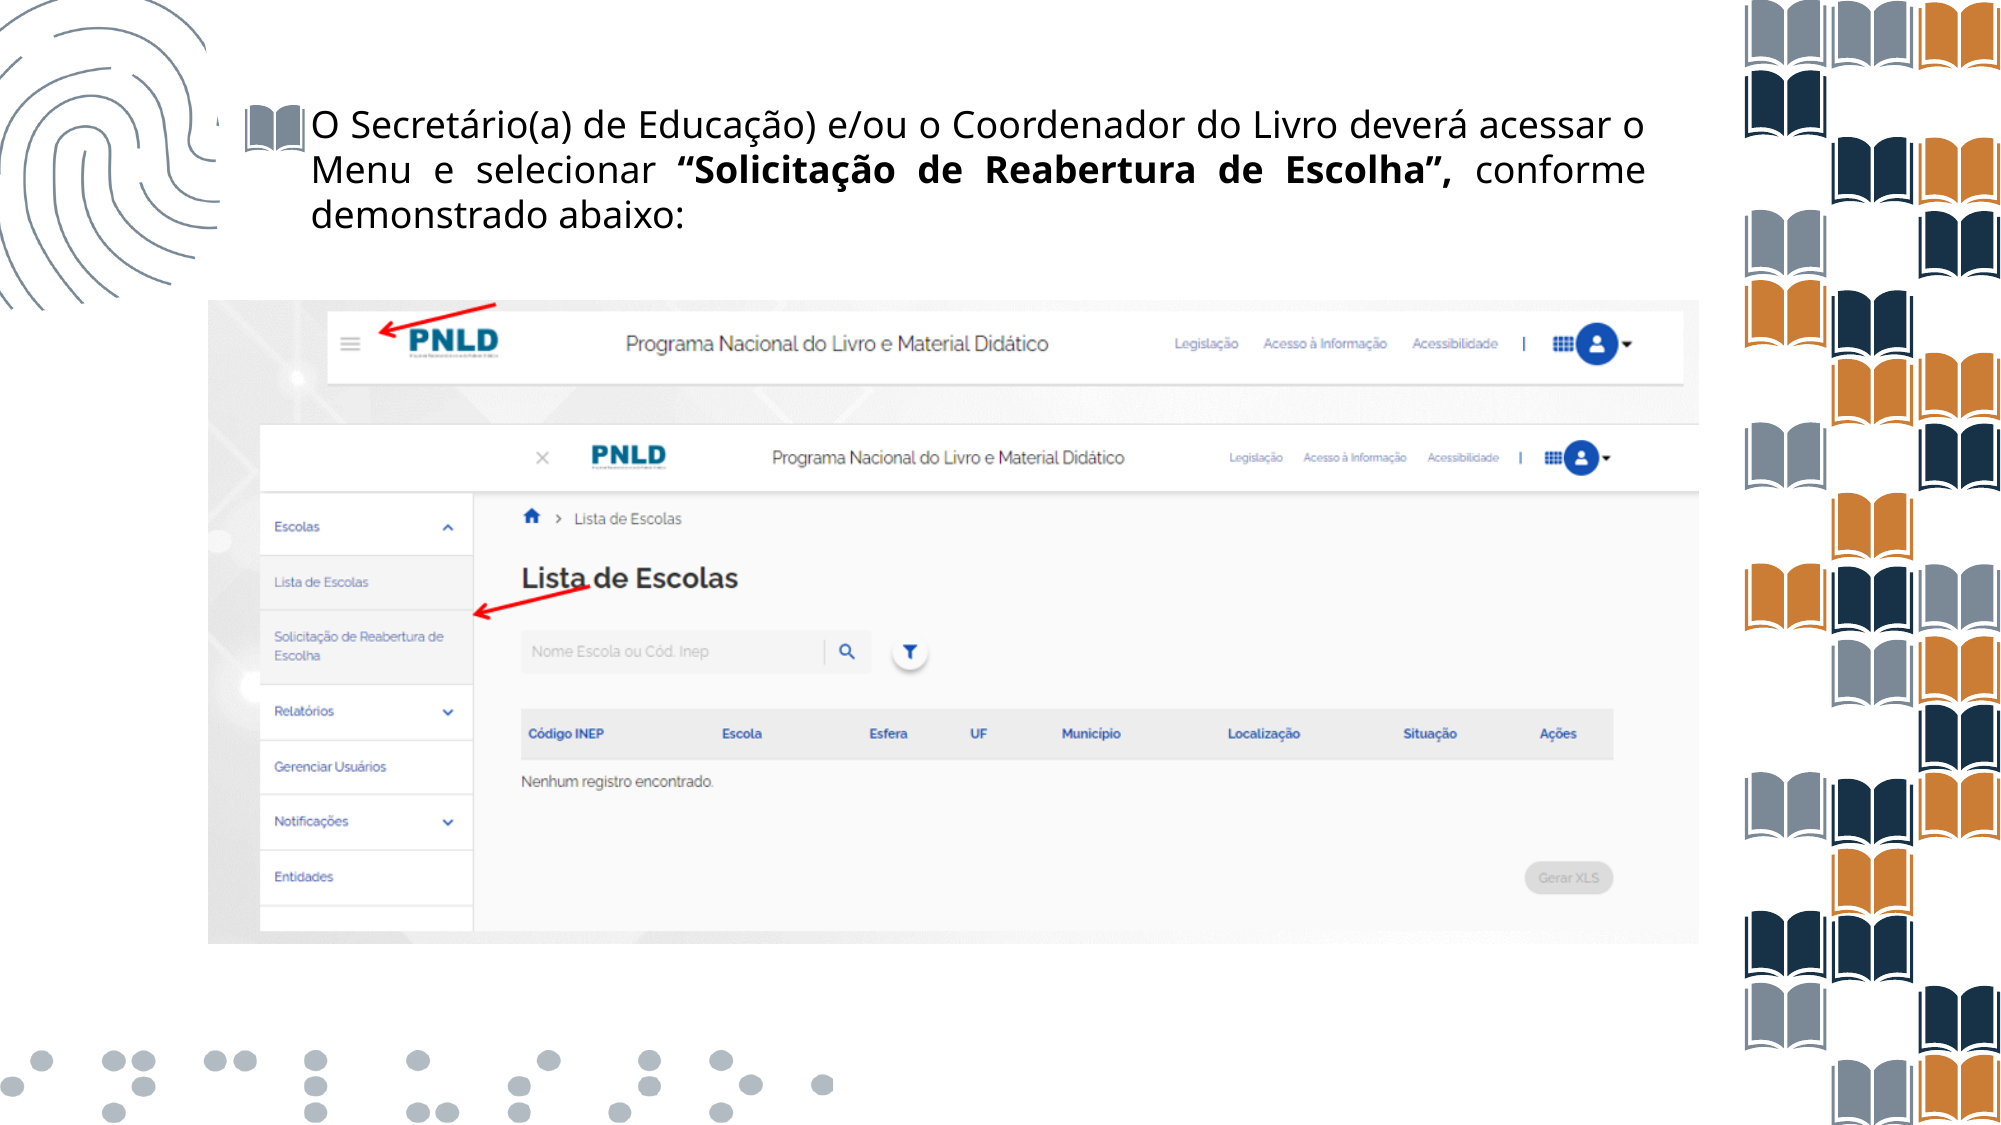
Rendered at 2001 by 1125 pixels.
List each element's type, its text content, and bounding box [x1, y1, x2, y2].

text_box [1918, 349, 2000, 492]
text_box [245, 102, 295, 153]
text_box [1831, 287, 1914, 427]
text_box [1918, 561, 2000, 841]
text_box [1918, 134, 2000, 206]
text_box [1831, 563, 1914, 635]
text_box [1831, 1056, 1914, 1125]
text_box [1744, 0, 1827, 139]
text_box [0, 1050, 834, 1123]
text_box [1831, 636, 1914, 708]
picture [208, 300, 1699, 944]
text_box [1744, 907, 1827, 1051]
text_box [1918, 0, 2000, 71]
text_box [1744, 206, 1827, 348]
text_box [1831, 775, 1914, 984]
text_box [0, 0, 246, 318]
text_box [1918, 982, 2000, 1123]
text_box [1744, 560, 1827, 632]
text_box [1831, 0, 1914, 69]
text_box [1831, 133, 1914, 205]
text_box [1744, 419, 1827, 491]
text_box [1831, 489, 1914, 561]
text_box [1744, 769, 1827, 840]
text_box [1918, 207, 2000, 279]
text_box O Secretário(a) de Educação) e/ou o Coordenador do Livro deverá acessar o Menu e selecionar “Solicitação de Reabertura de Escolha’’, conforme demonstrado abaixo: [295, 93, 1705, 245]
